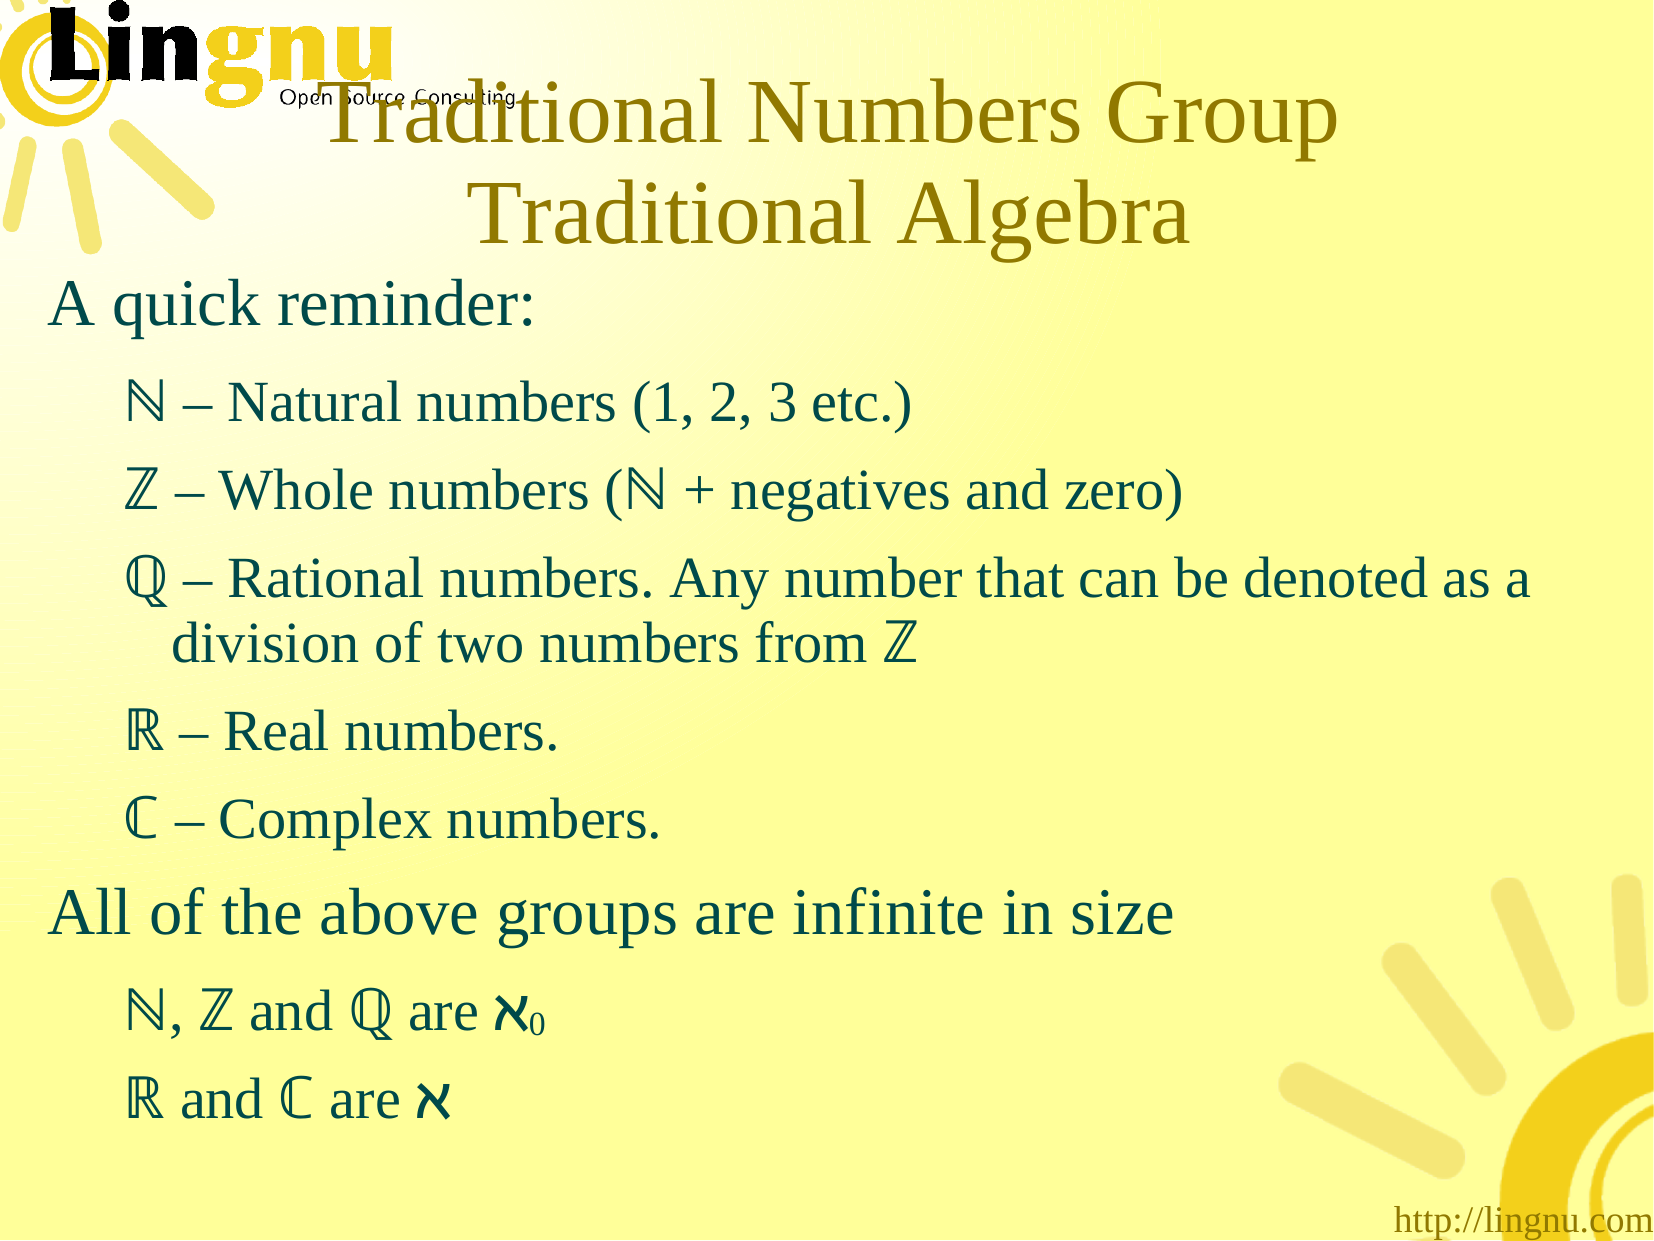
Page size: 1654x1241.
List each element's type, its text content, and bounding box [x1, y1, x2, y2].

title Traditional Numbers Group Traditional Algebra [123, 58, 1536, 265]
picture [1256, 871, 1654, 1241]
picture [0, 0, 516, 256]
list A quick reminder: ℕ – Natural numbers (1, 2, 3 etc.) ℤ – Whole numbers (ℕ + negatives and zero) ℚ – Rational numbers. Any number that can be denoted as a division of two numbers from ℤ ℝ – Real numbers. ℂ – Complex numbers. All of the above groups are infinite in size ℕ, ℤ and ℚ are ℵ0 ℝ and ℂ are ℵ [29, 265, 1625, 1151]
